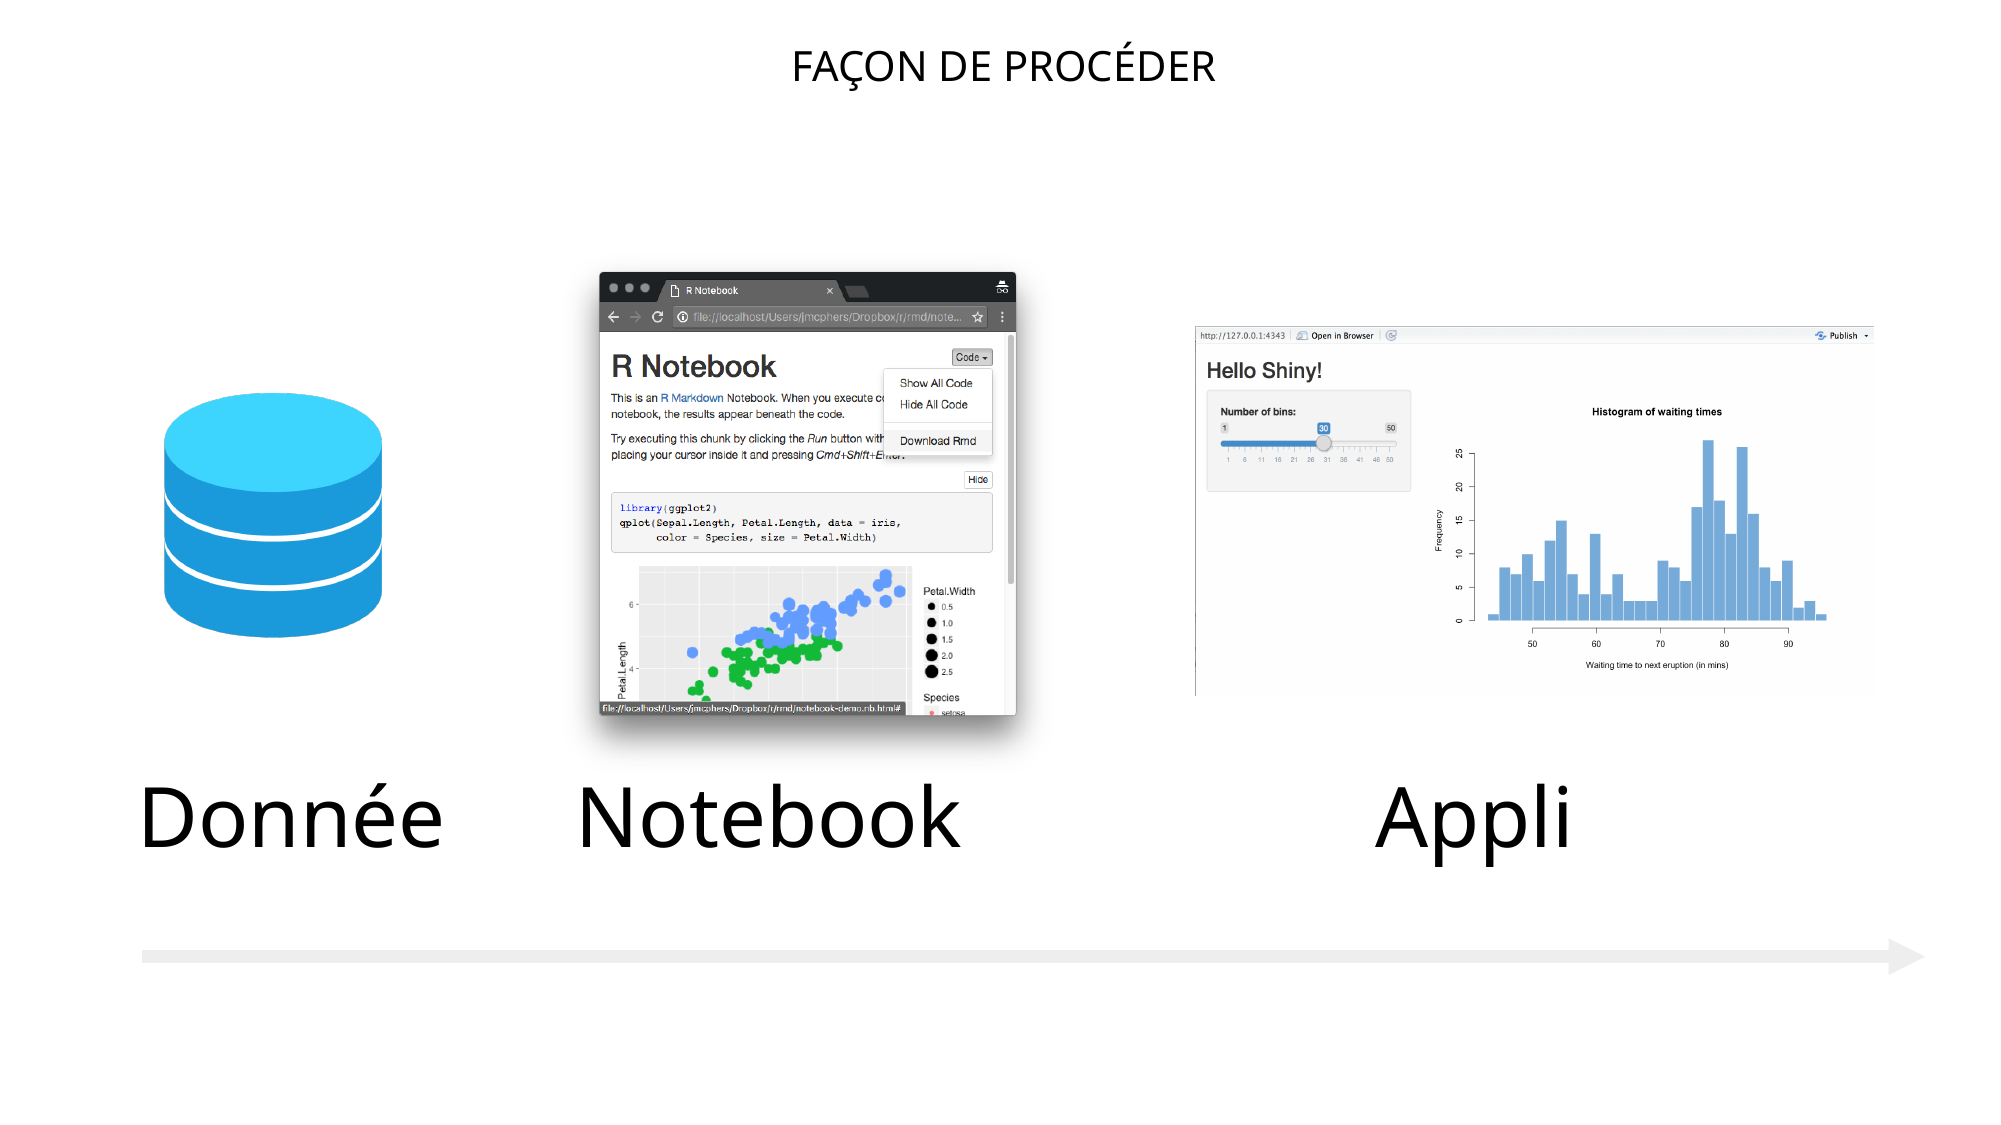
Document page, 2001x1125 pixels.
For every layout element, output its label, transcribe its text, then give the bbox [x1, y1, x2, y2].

picture [1195, 326, 1874, 696]
text_box Façon de procéder [0, 0, 2000, 130]
picture [555, 246, 1060, 750]
picture [132, 374, 414, 656]
text_box Donnée Notebook Appli [122, 750, 1943, 898]
